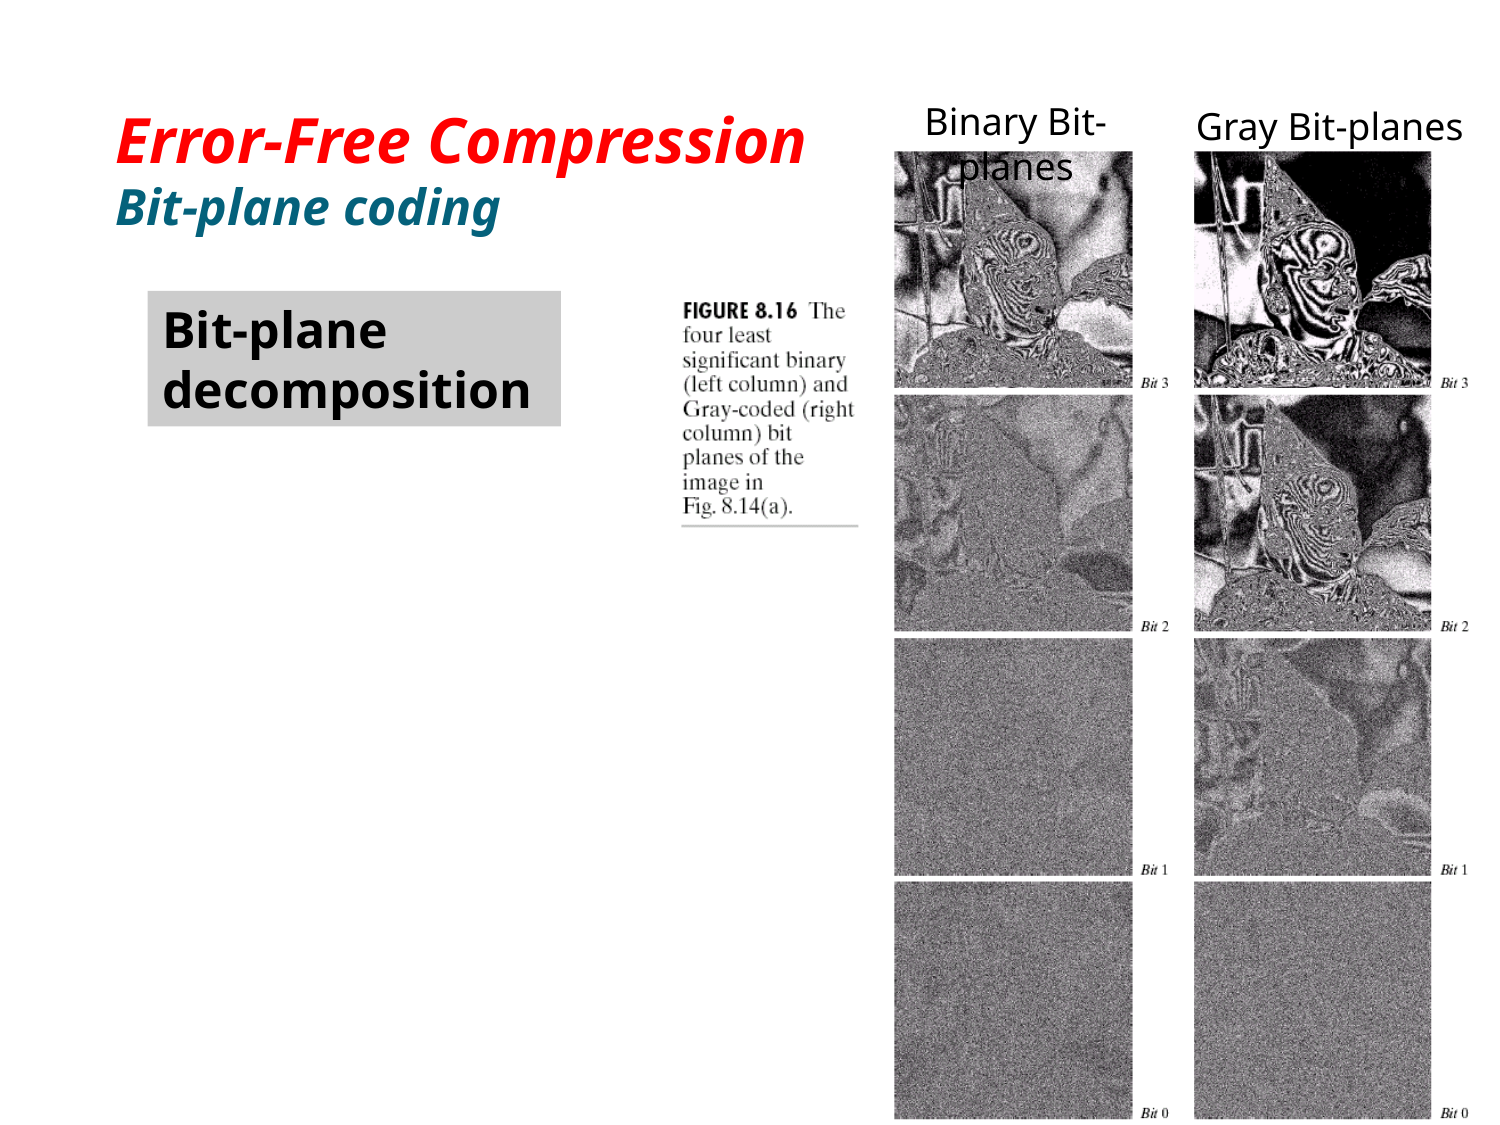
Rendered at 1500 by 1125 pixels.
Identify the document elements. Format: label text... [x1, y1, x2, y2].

picture [891, 156, 1478, 1125]
text_box Binary Bit-planes [856, 90, 1176, 196]
text_box Bit-plane decomposition [147, 290, 561, 427]
text_box Error-Free Compression Bit-plane coding [101, 55, 1377, 244]
picture [679, 296, 866, 535]
text_box Gray Bit-planes [1180, 94, 1500, 156]
